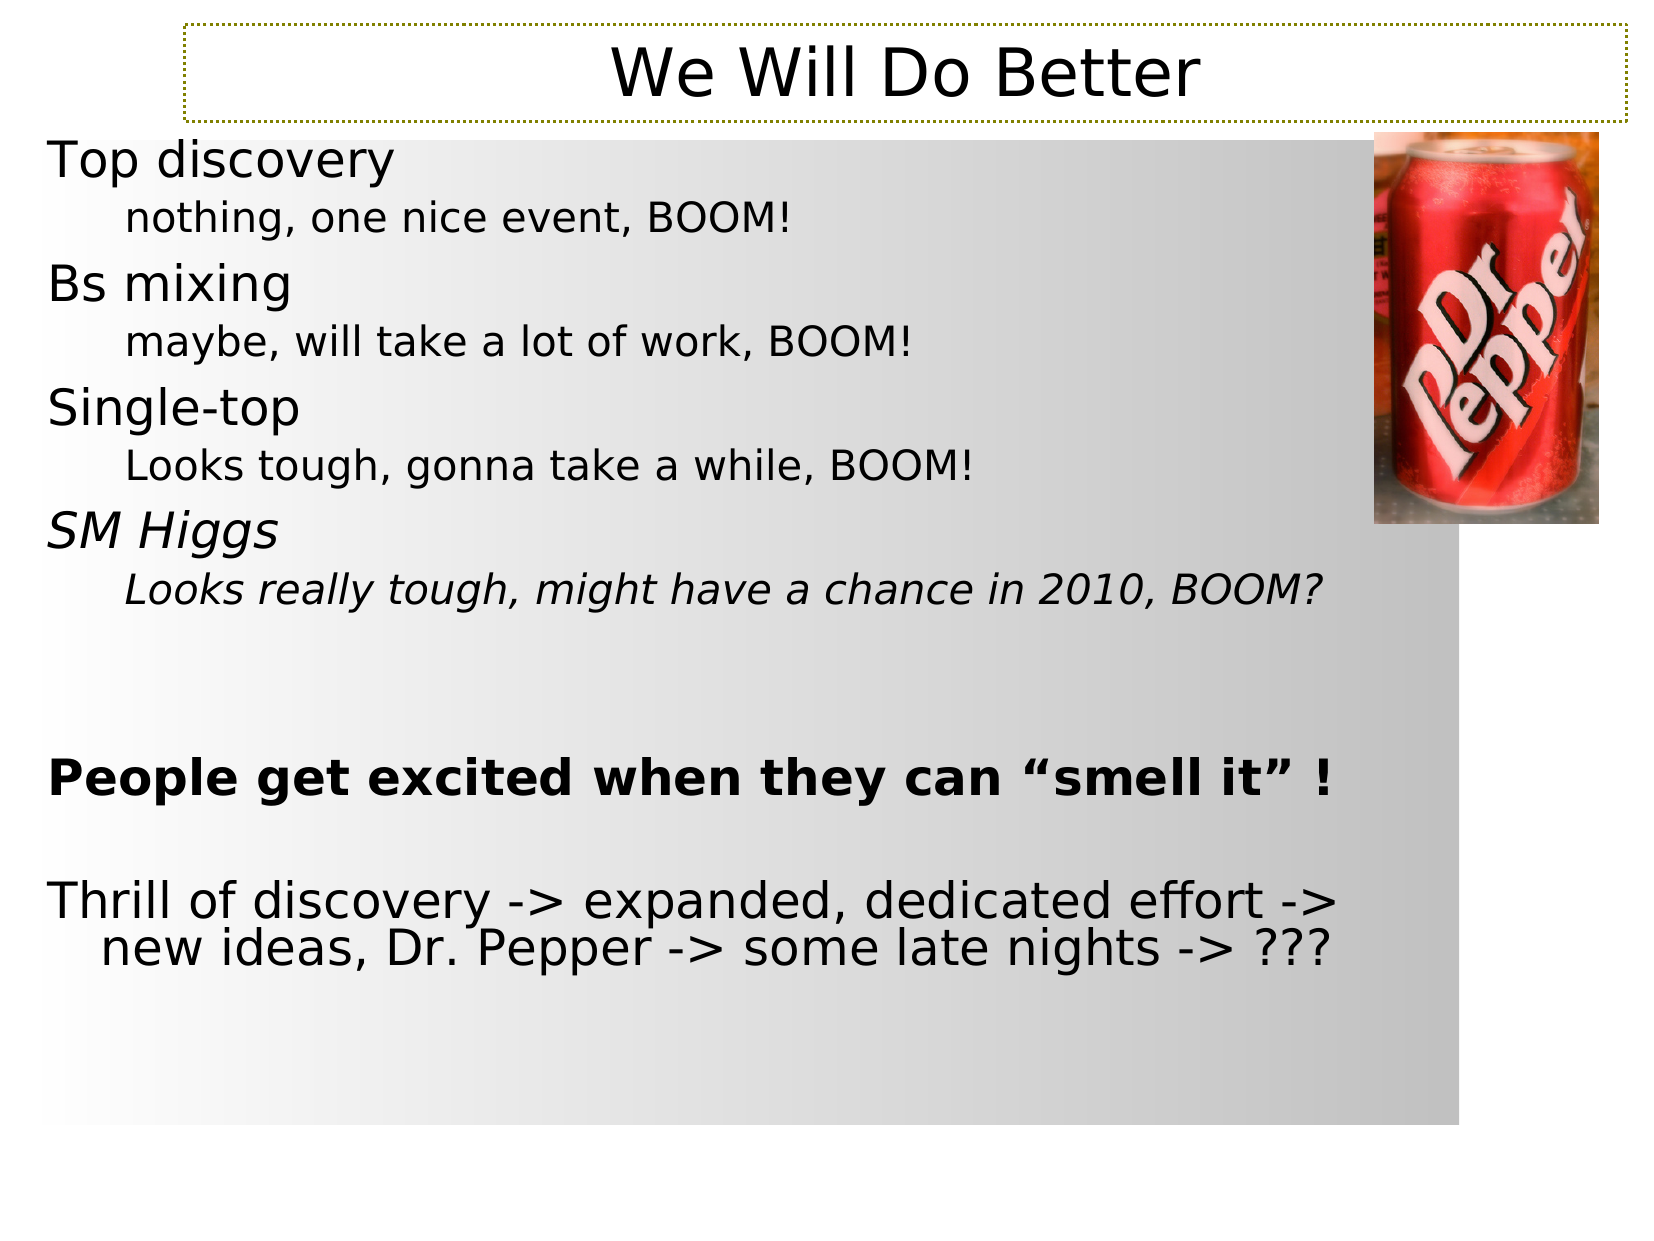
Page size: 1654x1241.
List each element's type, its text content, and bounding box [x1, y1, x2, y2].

title We Will Do Better [184, 24, 1627, 122]
list Top discovery nothing, one nice event, BOOM! Bs mixing maybe, will take a lot of work, BOOM! Single-top Looks tough, gonna take a while, BOOM! SM Higgs Looks really tough, might have a chance in 2010, BOOM? People get excited when they can “smell it” ! Thrill of discovery -> expanded, dedicated effort -> new ideas, Dr. Pepper -> some late nights -> ??? [30, 140, 1460, 1125]
picture [1374, 132, 1599, 524]
